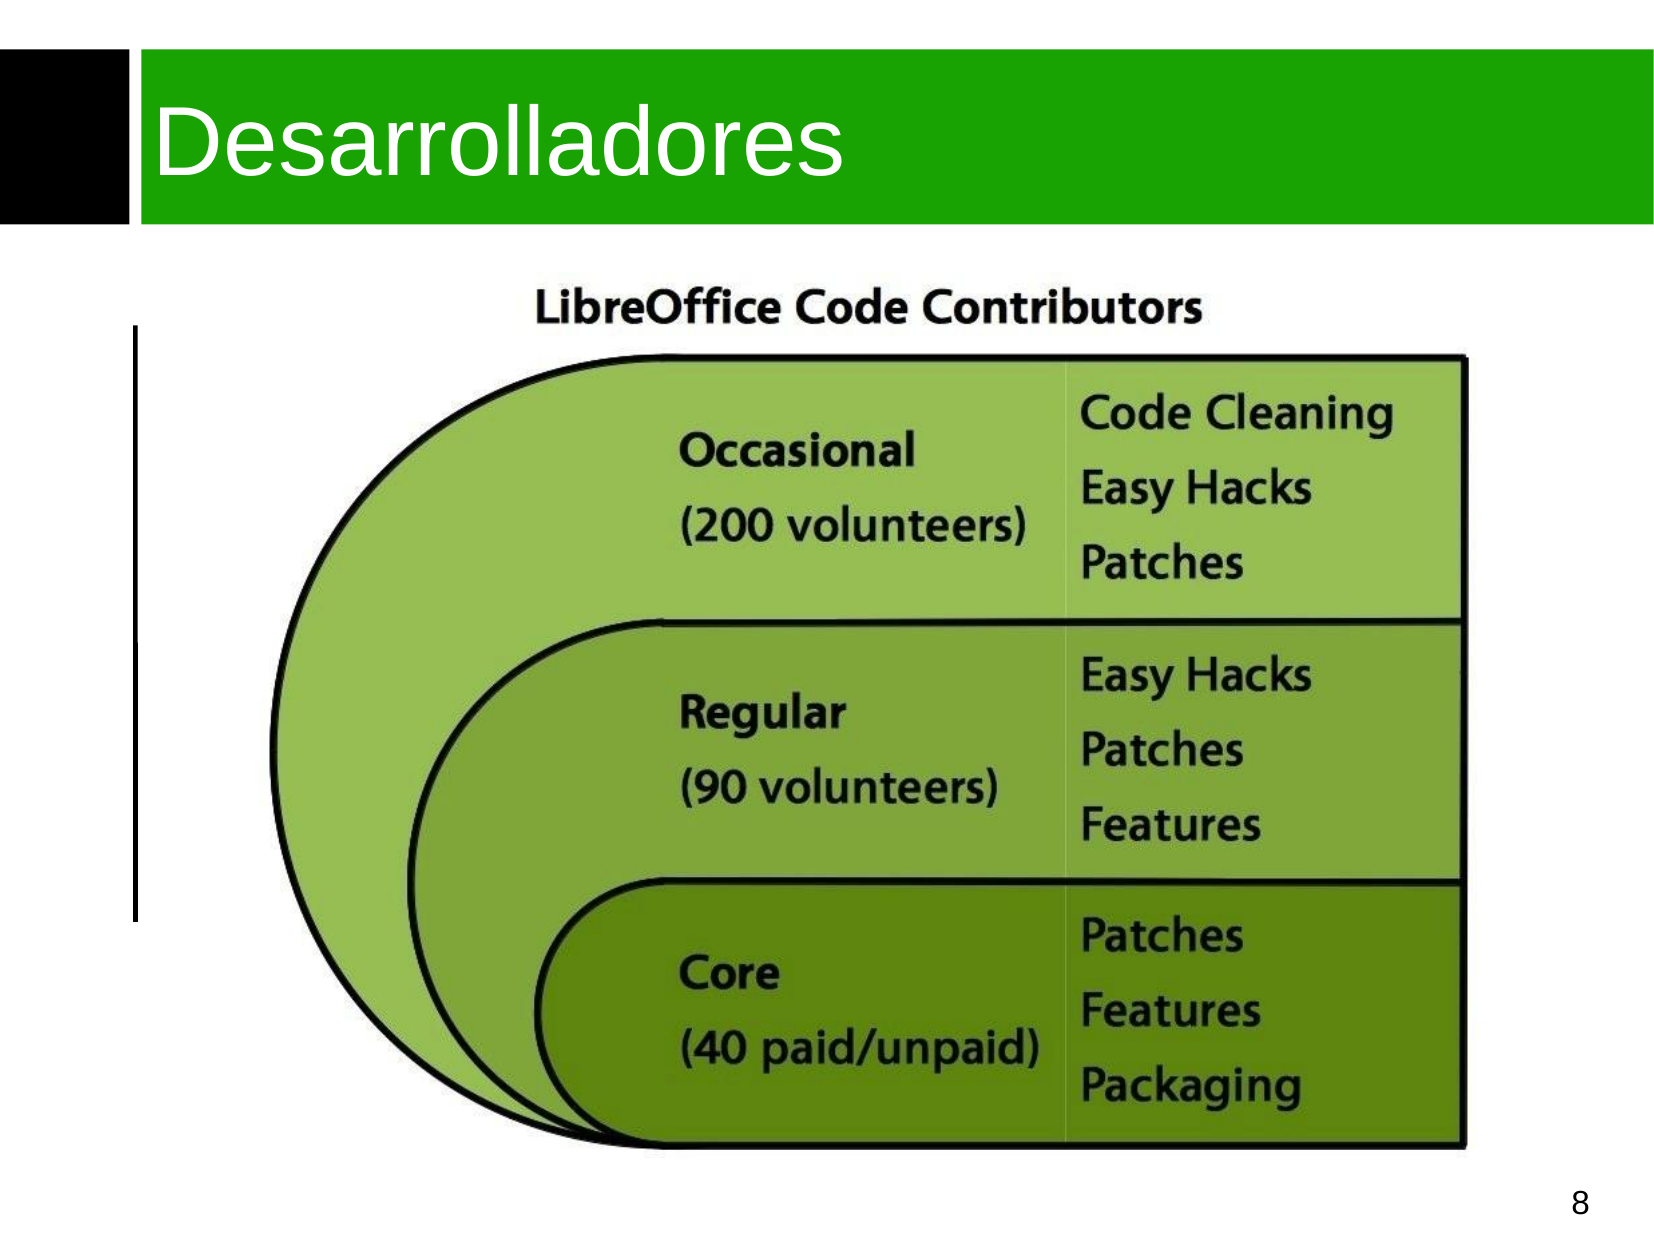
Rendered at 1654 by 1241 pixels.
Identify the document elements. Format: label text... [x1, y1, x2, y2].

title Desarrolladores [152, 72, 1654, 211]
picture [259, 272, 1477, 1158]
